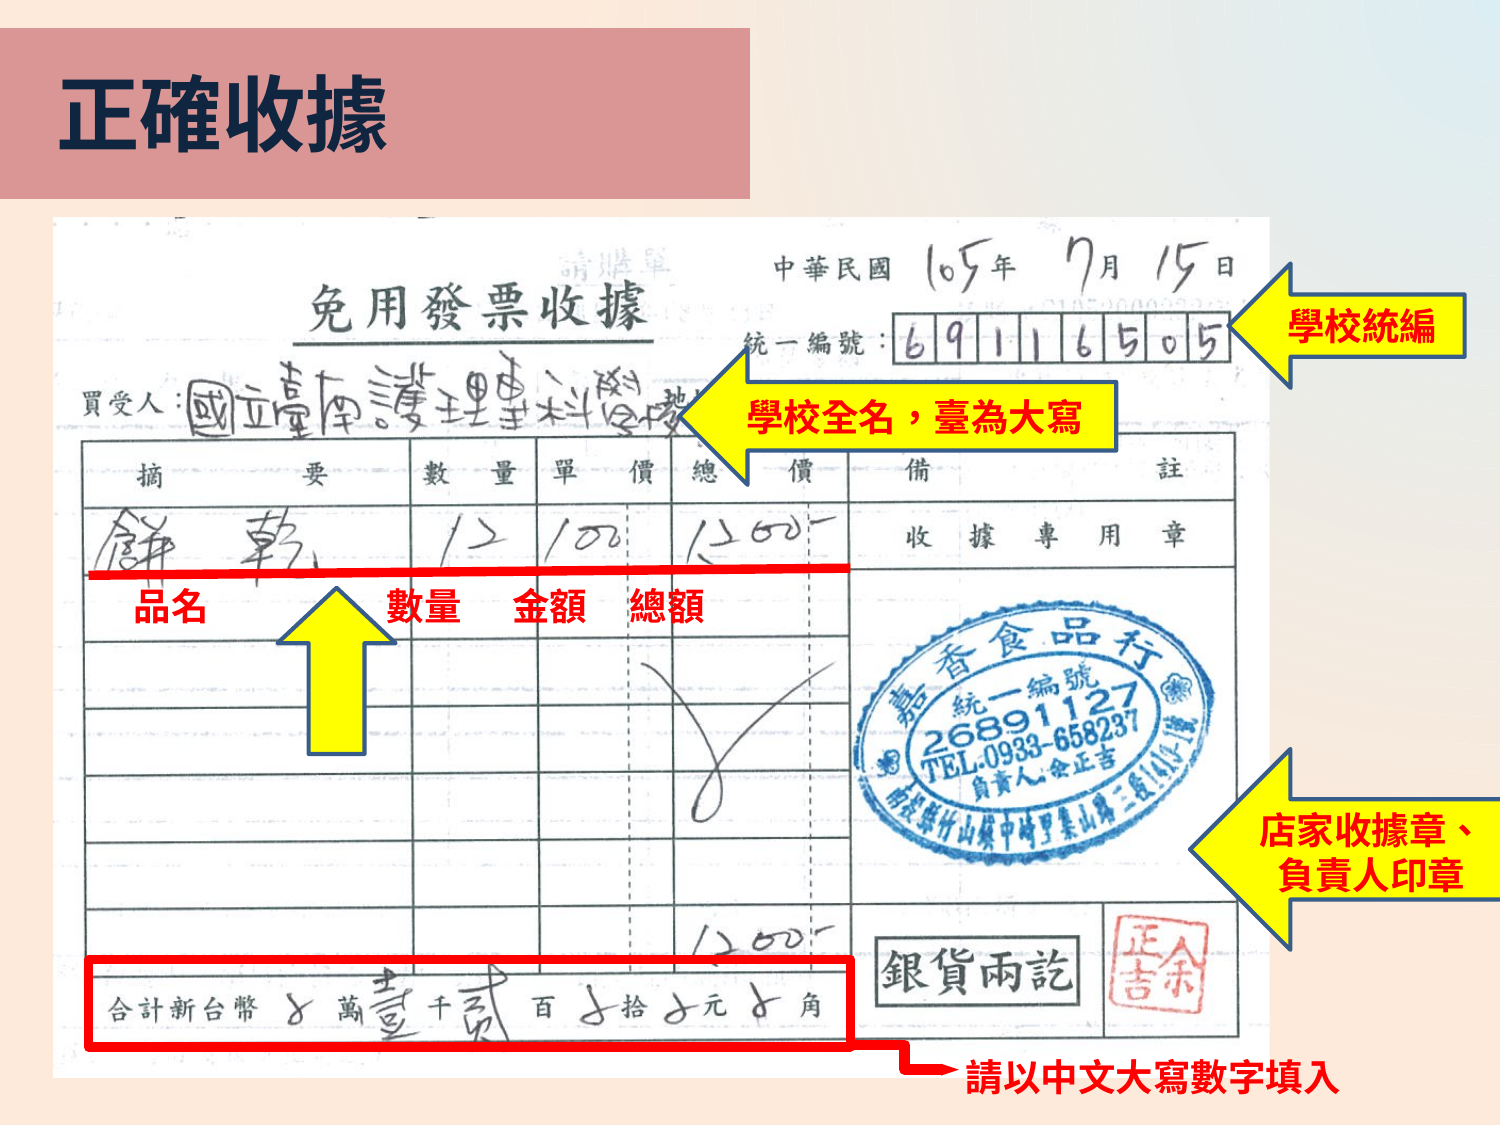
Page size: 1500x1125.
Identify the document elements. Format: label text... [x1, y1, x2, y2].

text_box 店家收據章、負責人印章 [1189, 748, 1500, 950]
text_box [0, 28, 750, 199]
text_box 學校全名，臺為大寫 [679, 347, 1117, 485]
text_box 學校統編 [1228, 263, 1465, 388]
text_box 請以中文大寫數字填入 [950, 1046, 1364, 1108]
text_box 正確收據 [41, 55, 404, 170]
picture [93, 964, 846, 1042]
picture [53, 217, 1270, 1078]
text_box [277, 636, 396, 754]
text_box 品名 數量 金額 總額 [118, 575, 821, 636]
